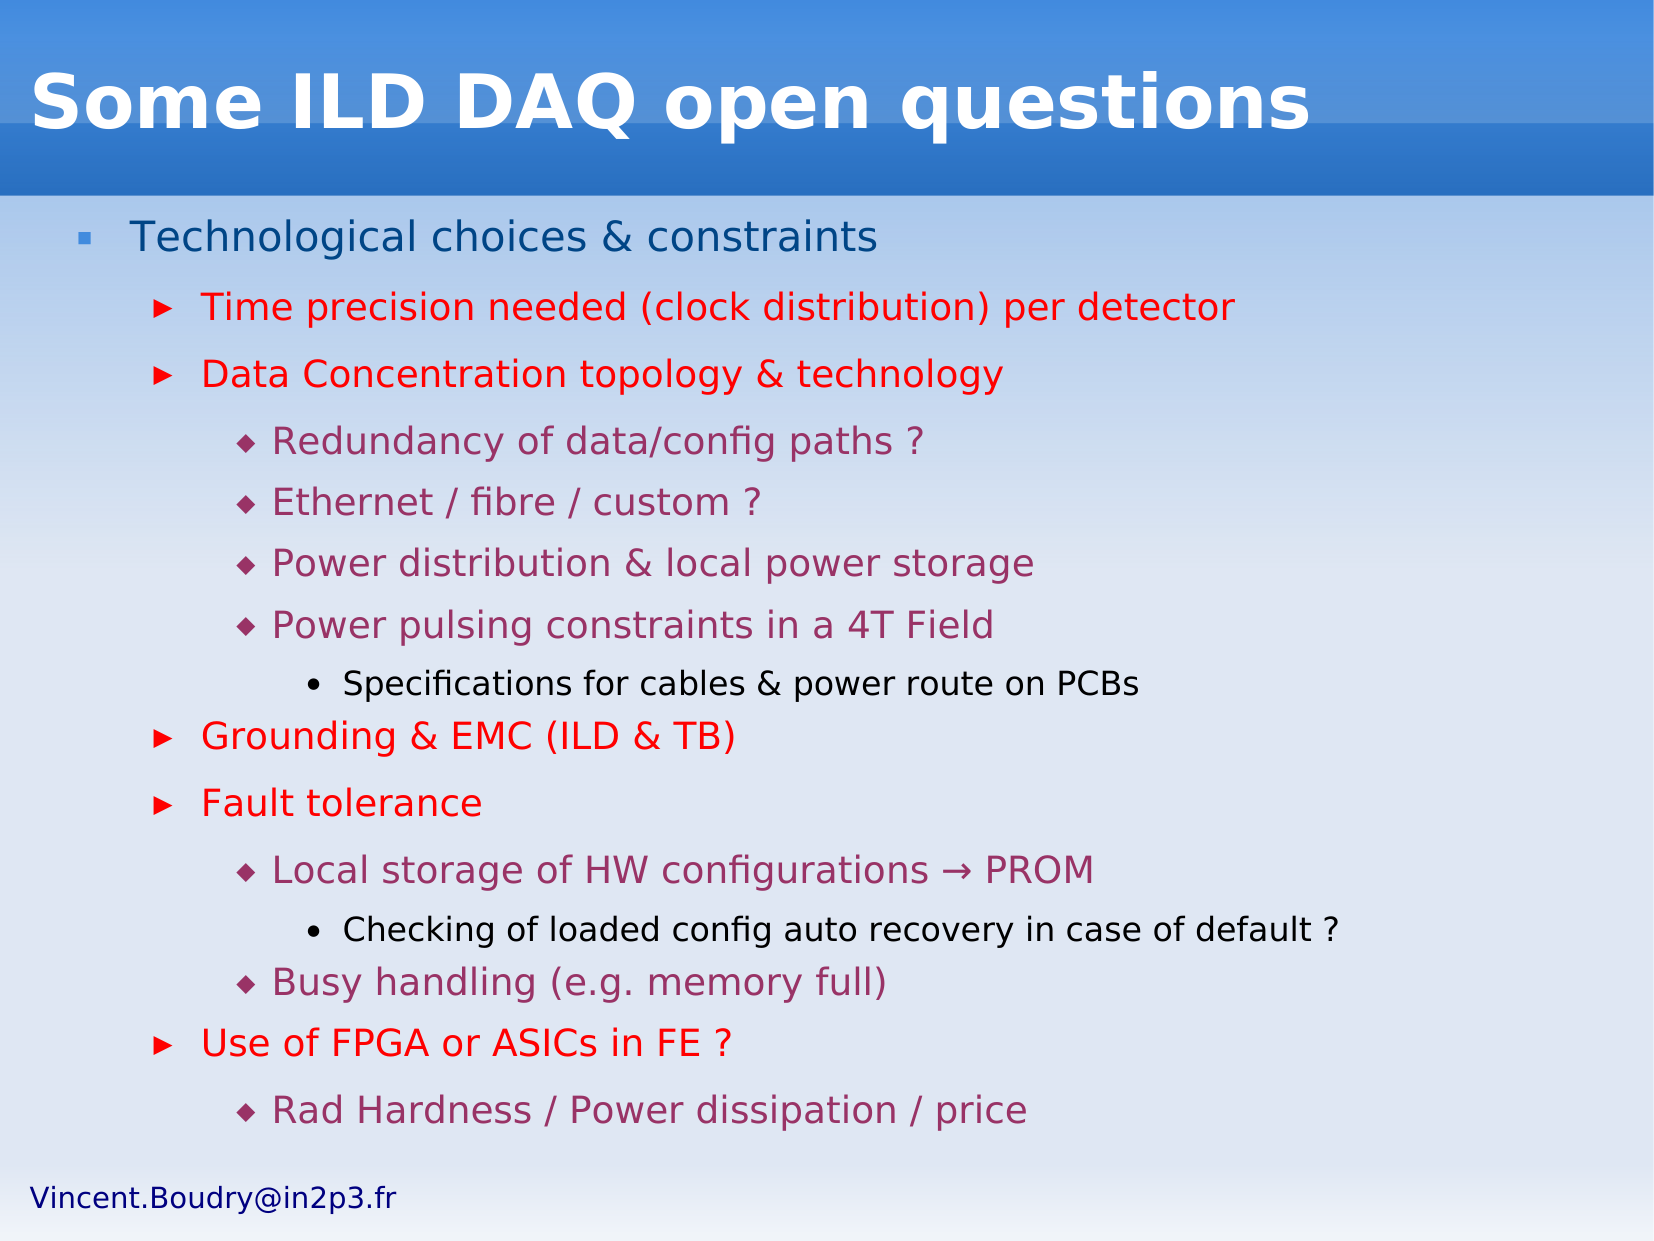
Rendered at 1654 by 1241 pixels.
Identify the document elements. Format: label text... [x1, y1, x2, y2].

picture [0, 0, 1654, 1241]
list Technological choices & constraints Time precision needed (clock distribution) per detector Data Concentration topology & technology Redundancy of data/config paths ? Ethernet / fibre / custom ? Power distribution & local power storage Power pulsing constraints in a 4T Field Specifications for cables & power route on PCBs Grounding & EMC (ILD & TB) Fault tolerance Local storage of HW configurations → PROM Checking of loaded config auto recovery in case of default ? Busy handling (e.g. memory full) Use of FPGA or ASICs in FE ? Rad Hardness / Power dissipation / price [59, 212, 1595, 1134]
title Some ILD DAQ open questions [29, 0, 1654, 207]
